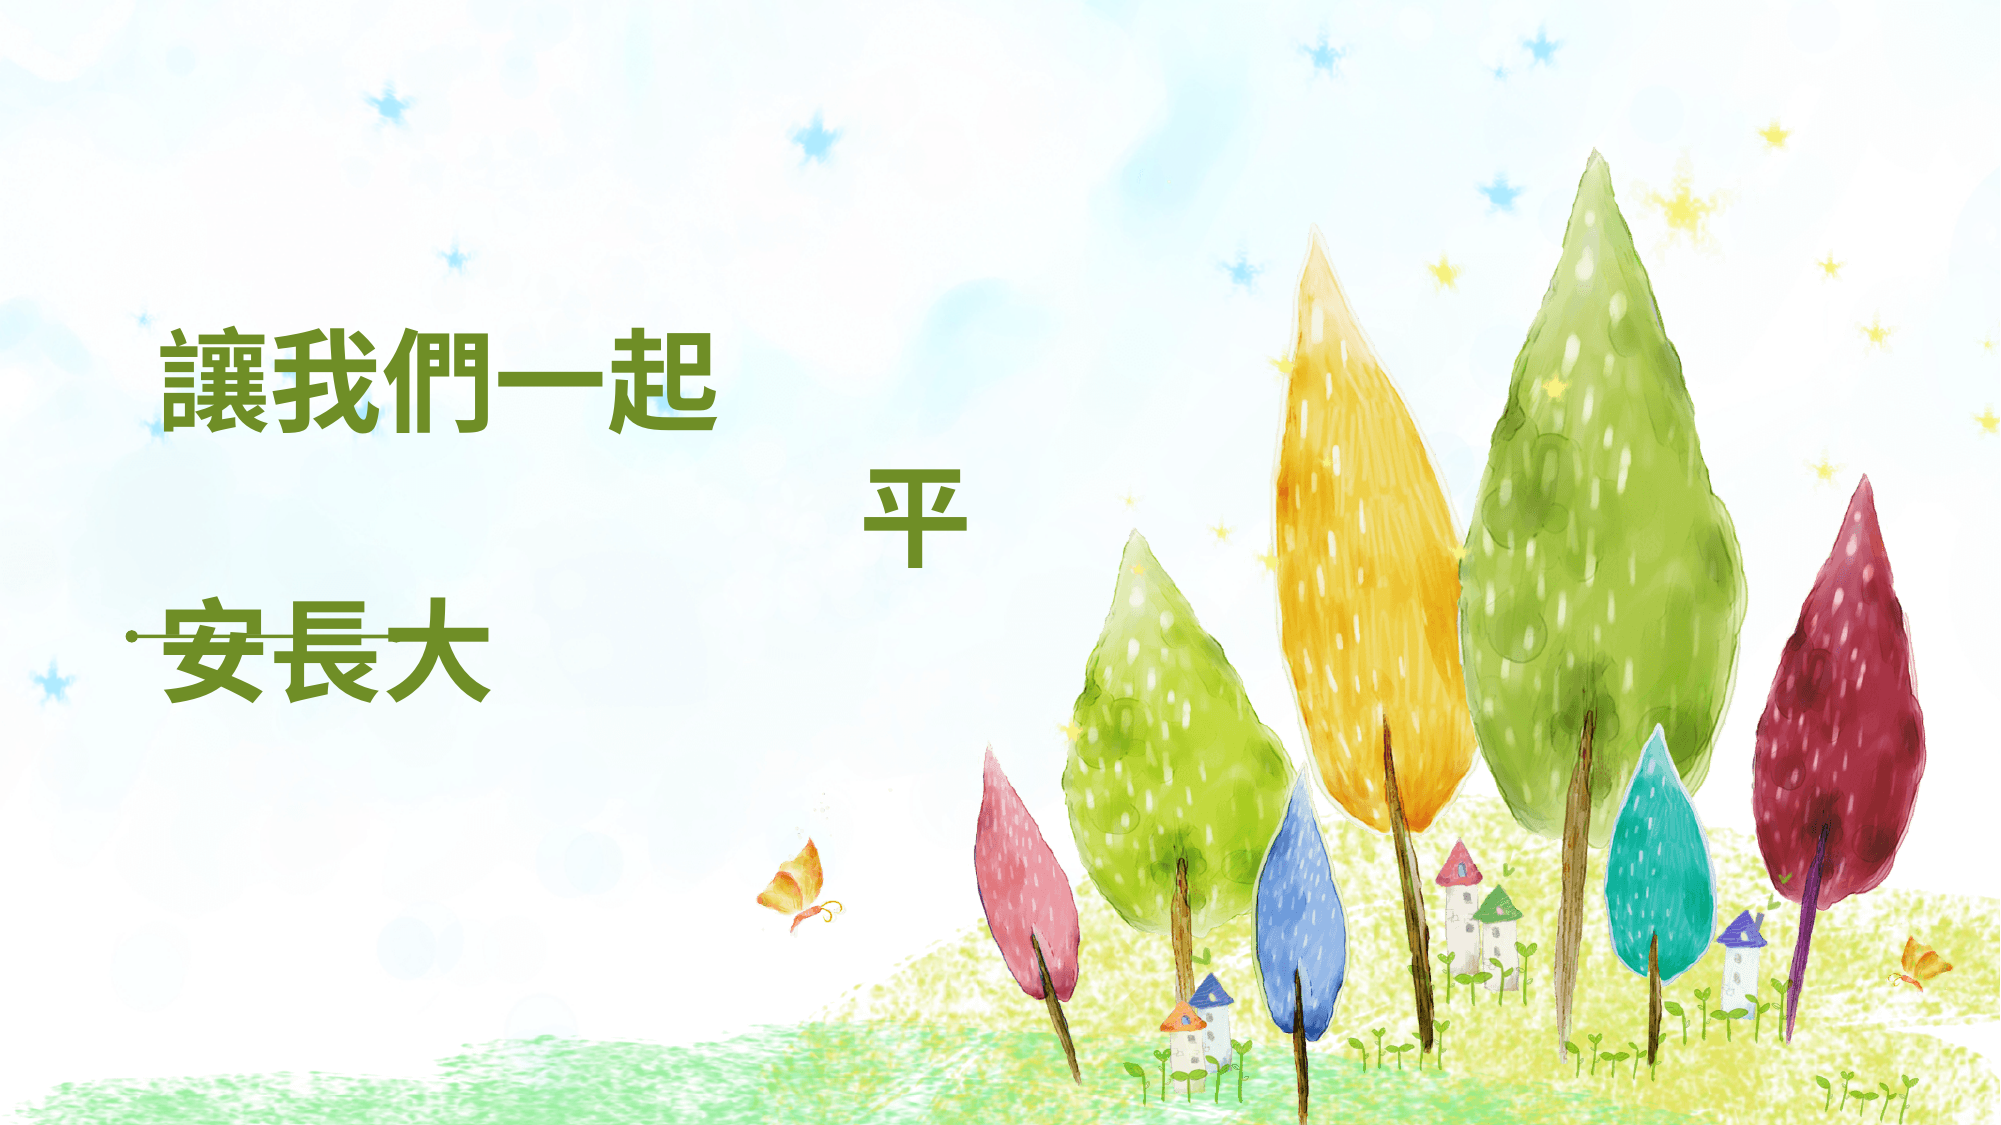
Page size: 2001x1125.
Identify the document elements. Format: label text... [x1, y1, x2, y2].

text_box 讓我們一起 平安長大 [199, 655, 226, 670]
picture [0, 0, 2000, 1125]
text_box 讓我們一起 平安長大 [335, 663, 360, 675]
text_box 讓我們一起 平安長大 [179, 622, 247, 634]
text_box 讓我們一起 平安長大 [142, 303, 1079, 724]
